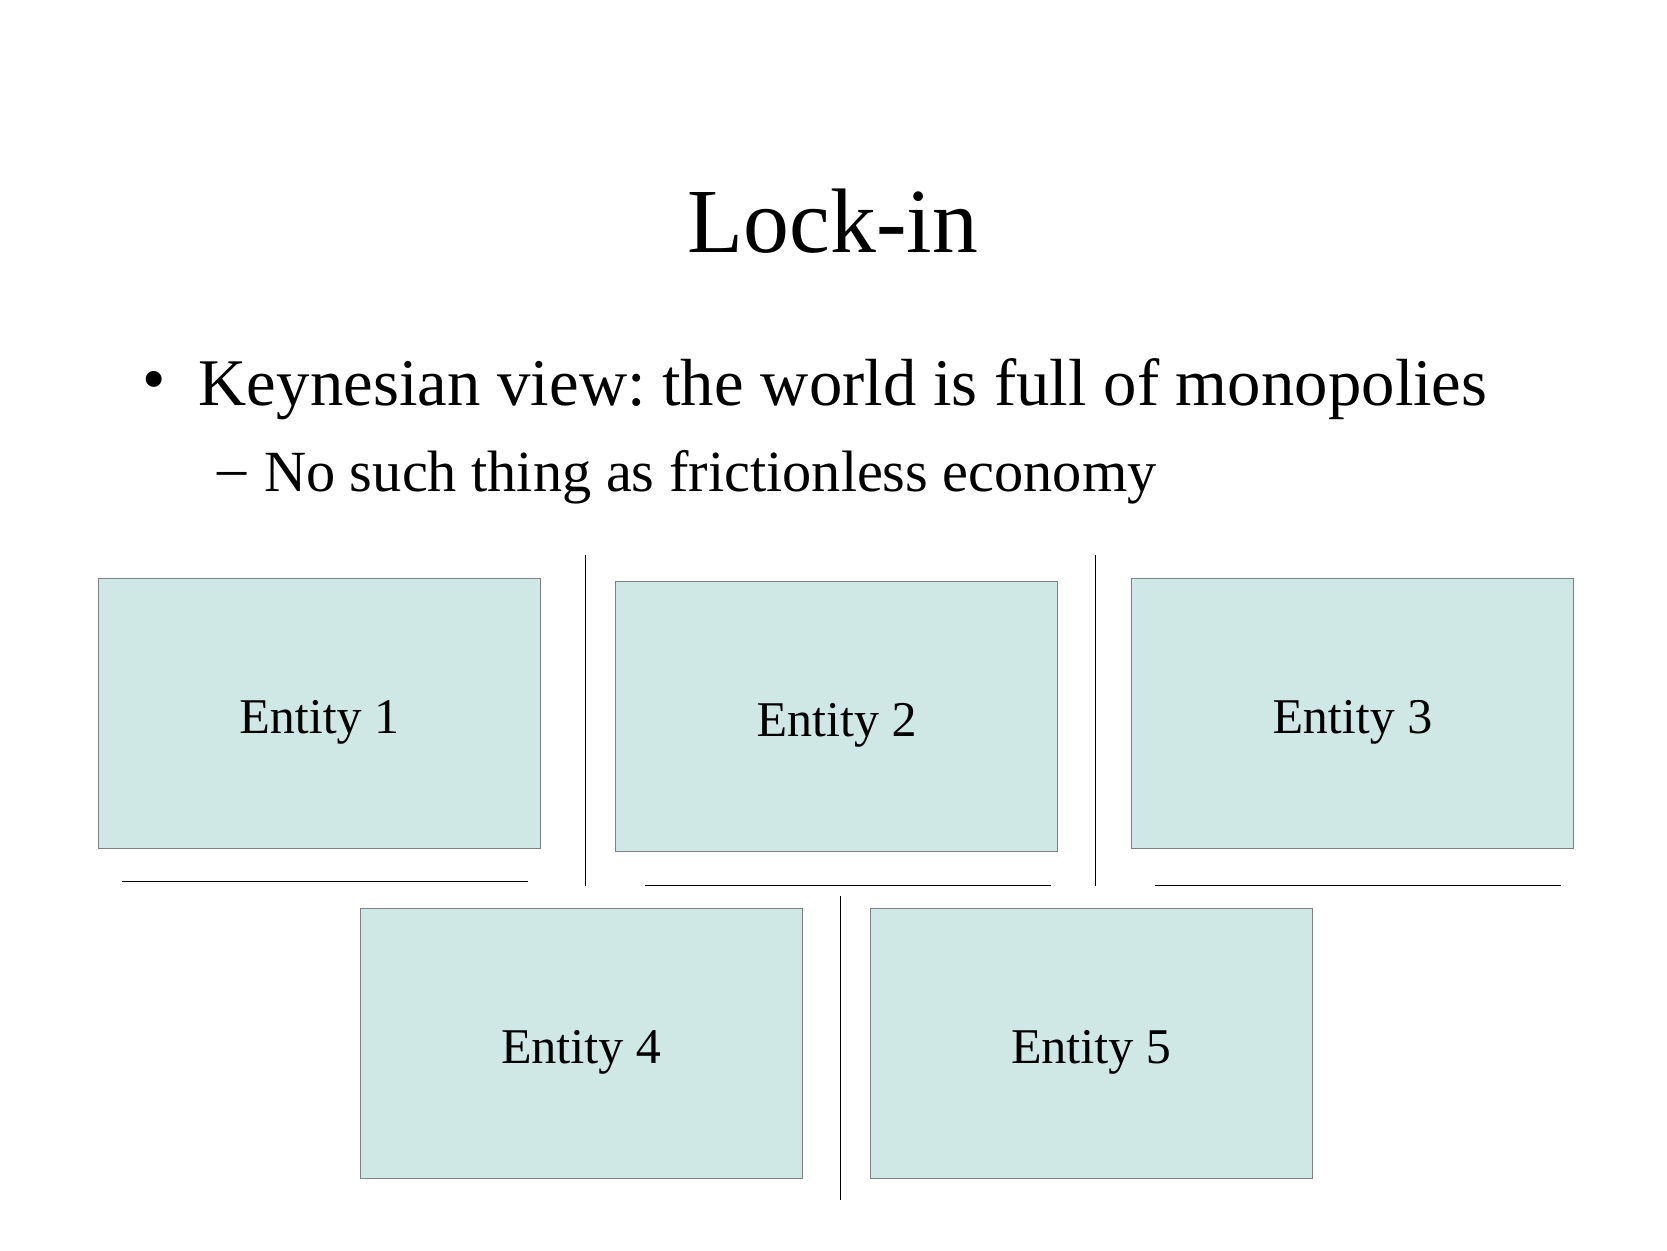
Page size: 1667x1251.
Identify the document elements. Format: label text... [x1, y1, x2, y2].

text_box Entity 1 [98, 578, 541, 849]
text_box Entity 4 [360, 908, 803, 1179]
text_box Entity 3 [1131, 578, 1574, 849]
title Lock-in [124, 110, 1542, 320]
list Keynesian view: the world is full of monopolies No such thing as frictionless economy [127, 331, 1545, 1200]
text_box Entity 5 [870, 908, 1313, 1179]
text_box Entity 2 [615, 581, 1058, 852]
